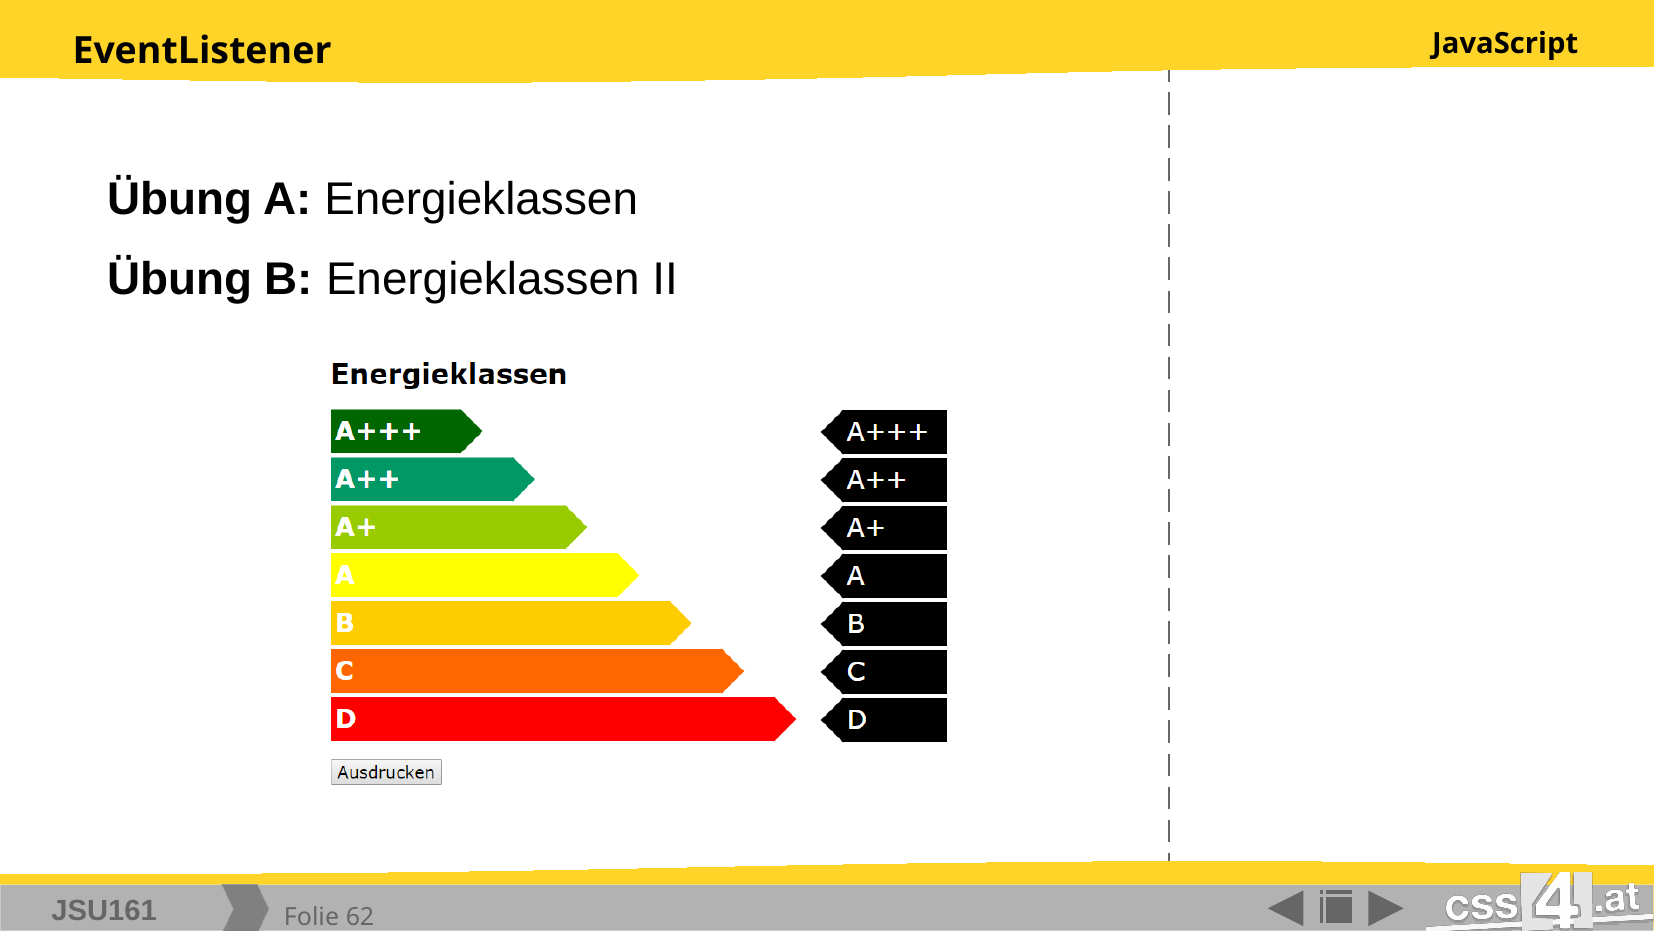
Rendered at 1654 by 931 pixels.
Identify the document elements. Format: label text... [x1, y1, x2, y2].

picture [304, 348, 969, 792]
text_box JSU161 [36, 886, 209, 931]
text_box Folie <Foliennummer> [269, 891, 542, 931]
text_box [0, 0, 1654, 83]
picture [1426, 872, 1654, 931]
text_box EventListener [57, 16, 416, 69]
text_box JavaScript [1417, 15, 1607, 60]
text_box Übung B: Energieklassen II [92, 245, 693, 312]
text_box Übung A: Energieklassen [92, 165, 666, 232]
text_box [0, 861, 1654, 931]
